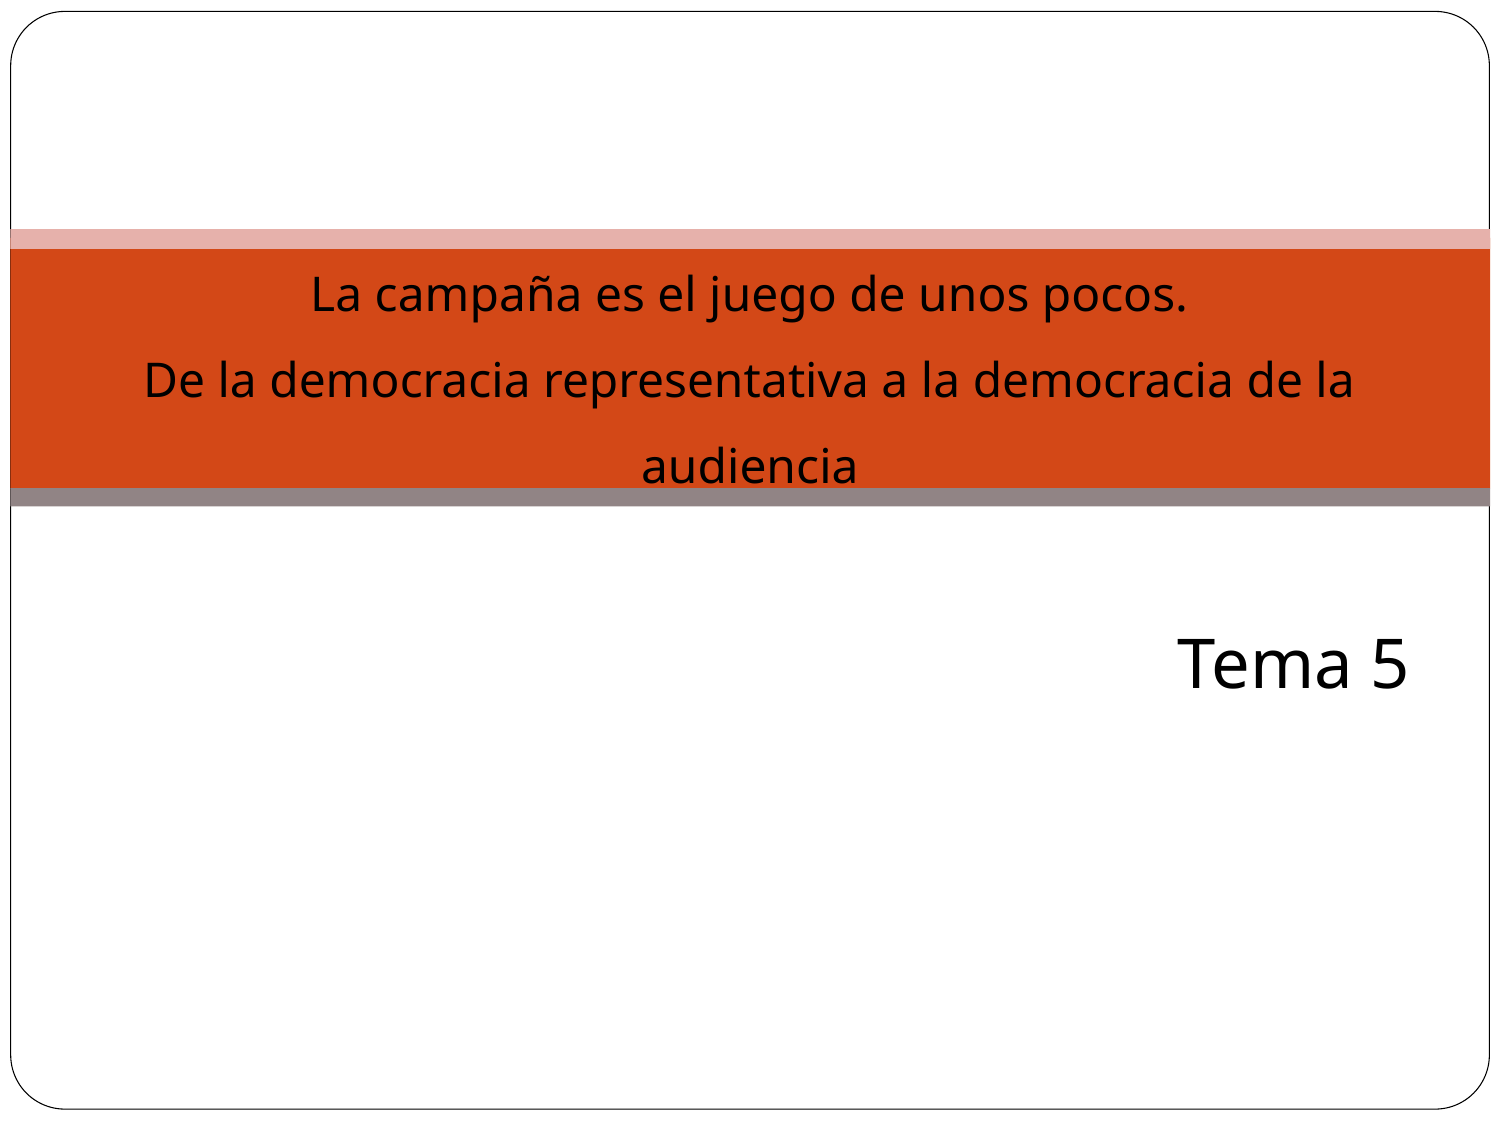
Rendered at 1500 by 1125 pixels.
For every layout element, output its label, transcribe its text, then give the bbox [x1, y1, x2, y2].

title La campaña es el juego de unos pocos. De la democracia representativa a la democracia de la audiencia [75, 247, 1426, 489]
subtitle Tema 5 [212, 612, 1426, 788]
